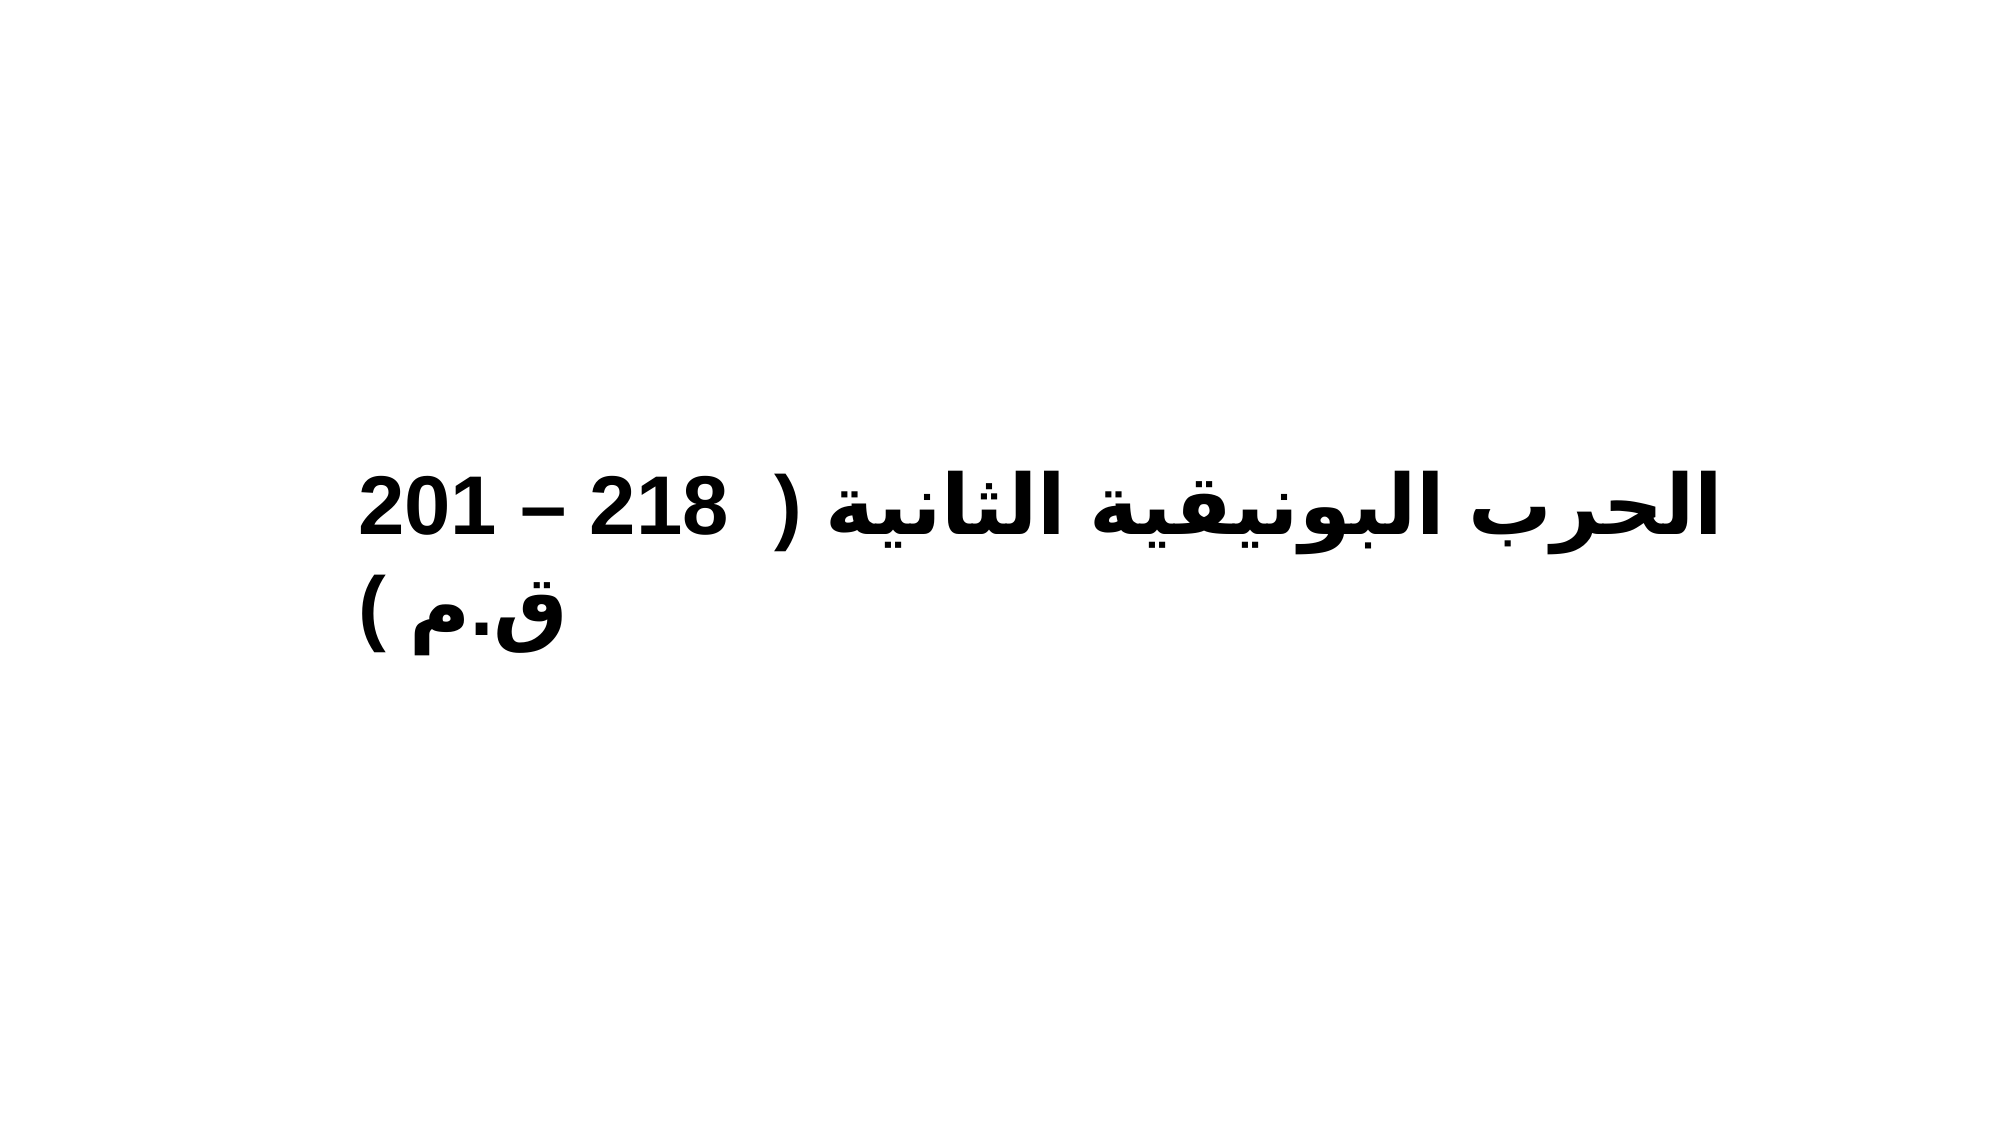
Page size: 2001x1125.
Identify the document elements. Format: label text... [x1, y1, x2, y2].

text_box الحرب البونيقية الثانية ( 218 – 201 ق.م ) [343, 444, 1816, 561]
